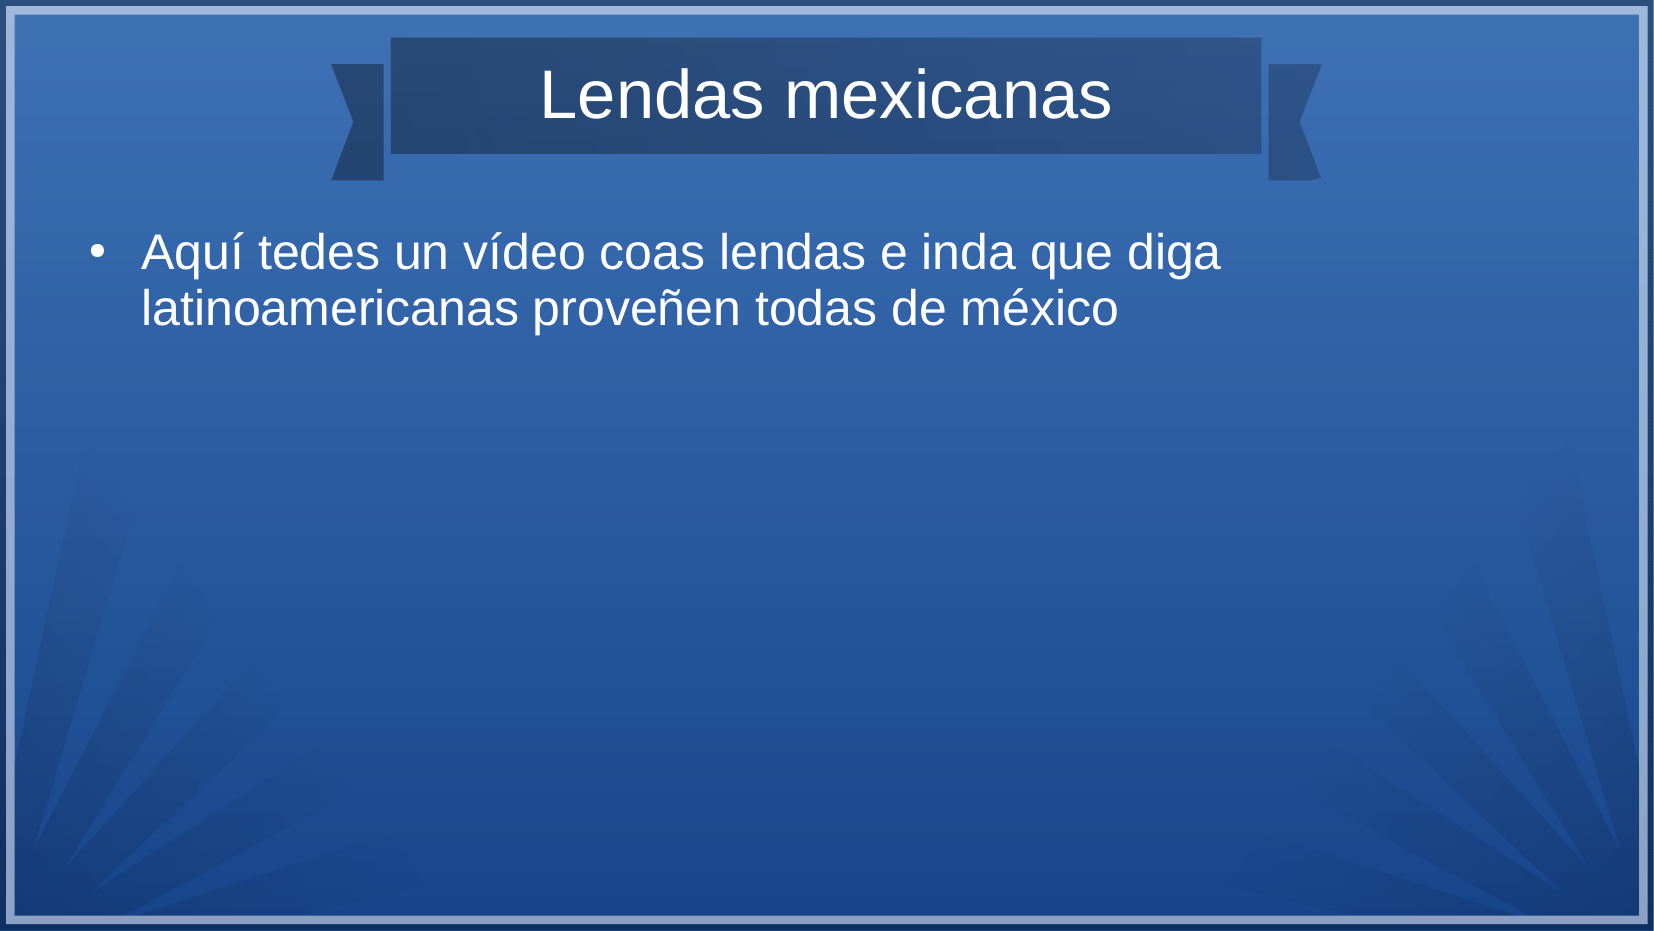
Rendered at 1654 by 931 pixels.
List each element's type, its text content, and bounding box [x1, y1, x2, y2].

list Aquí tedes un vídeo coas lendas e inda que diga latinoamericanas proveñen todas de méxico [70, 224, 1560, 848]
title Lendas mexicanas [389, 35, 1264, 154]
